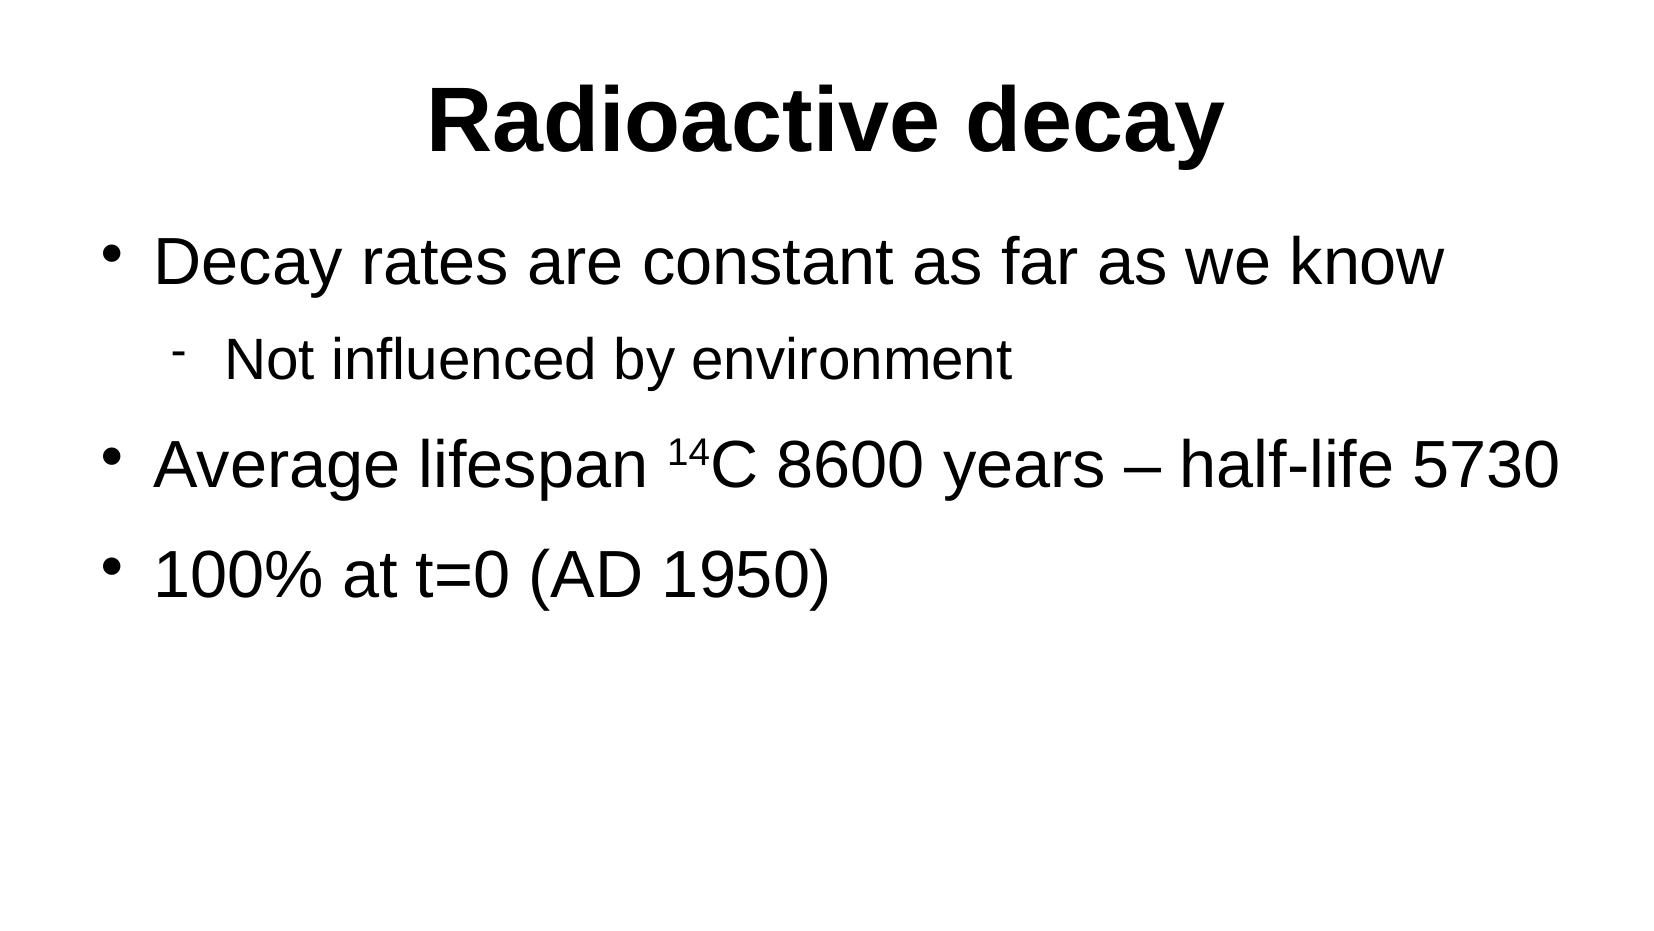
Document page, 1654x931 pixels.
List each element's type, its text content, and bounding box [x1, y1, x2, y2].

text_box Decay rates are constant as far as we know Not influenced by environment Average lifespan 14C 8600 years – half-life 5730 100% at t=0 (AD 1950) [82, 217, 1571, 757]
text_box Radioactive decay [82, 37, 1571, 192]
